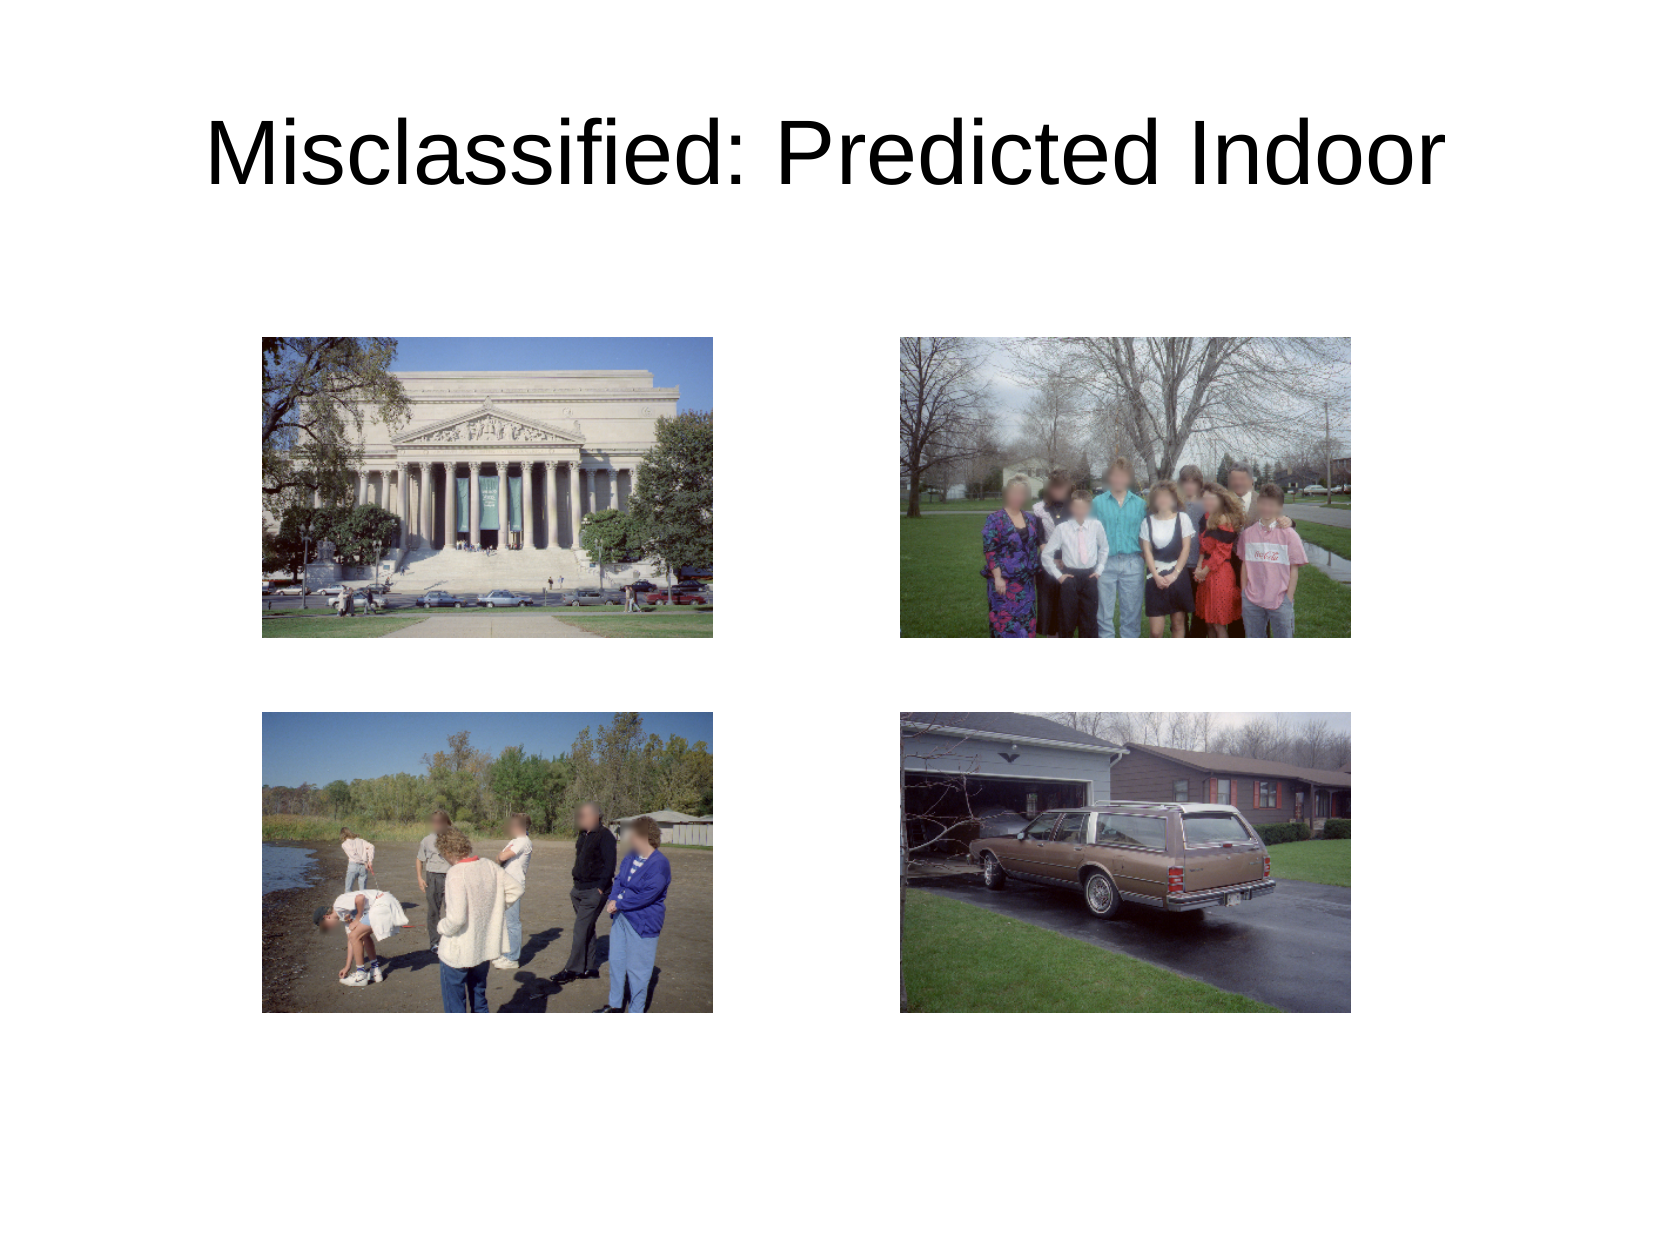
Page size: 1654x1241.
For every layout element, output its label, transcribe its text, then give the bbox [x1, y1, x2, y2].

picture [262, 337, 713, 638]
picture [262, 712, 713, 1013]
title Misclassified: Predicted Indoor [82, 56, 1571, 250]
picture [900, 337, 1351, 638]
picture [900, 712, 1351, 1013]
